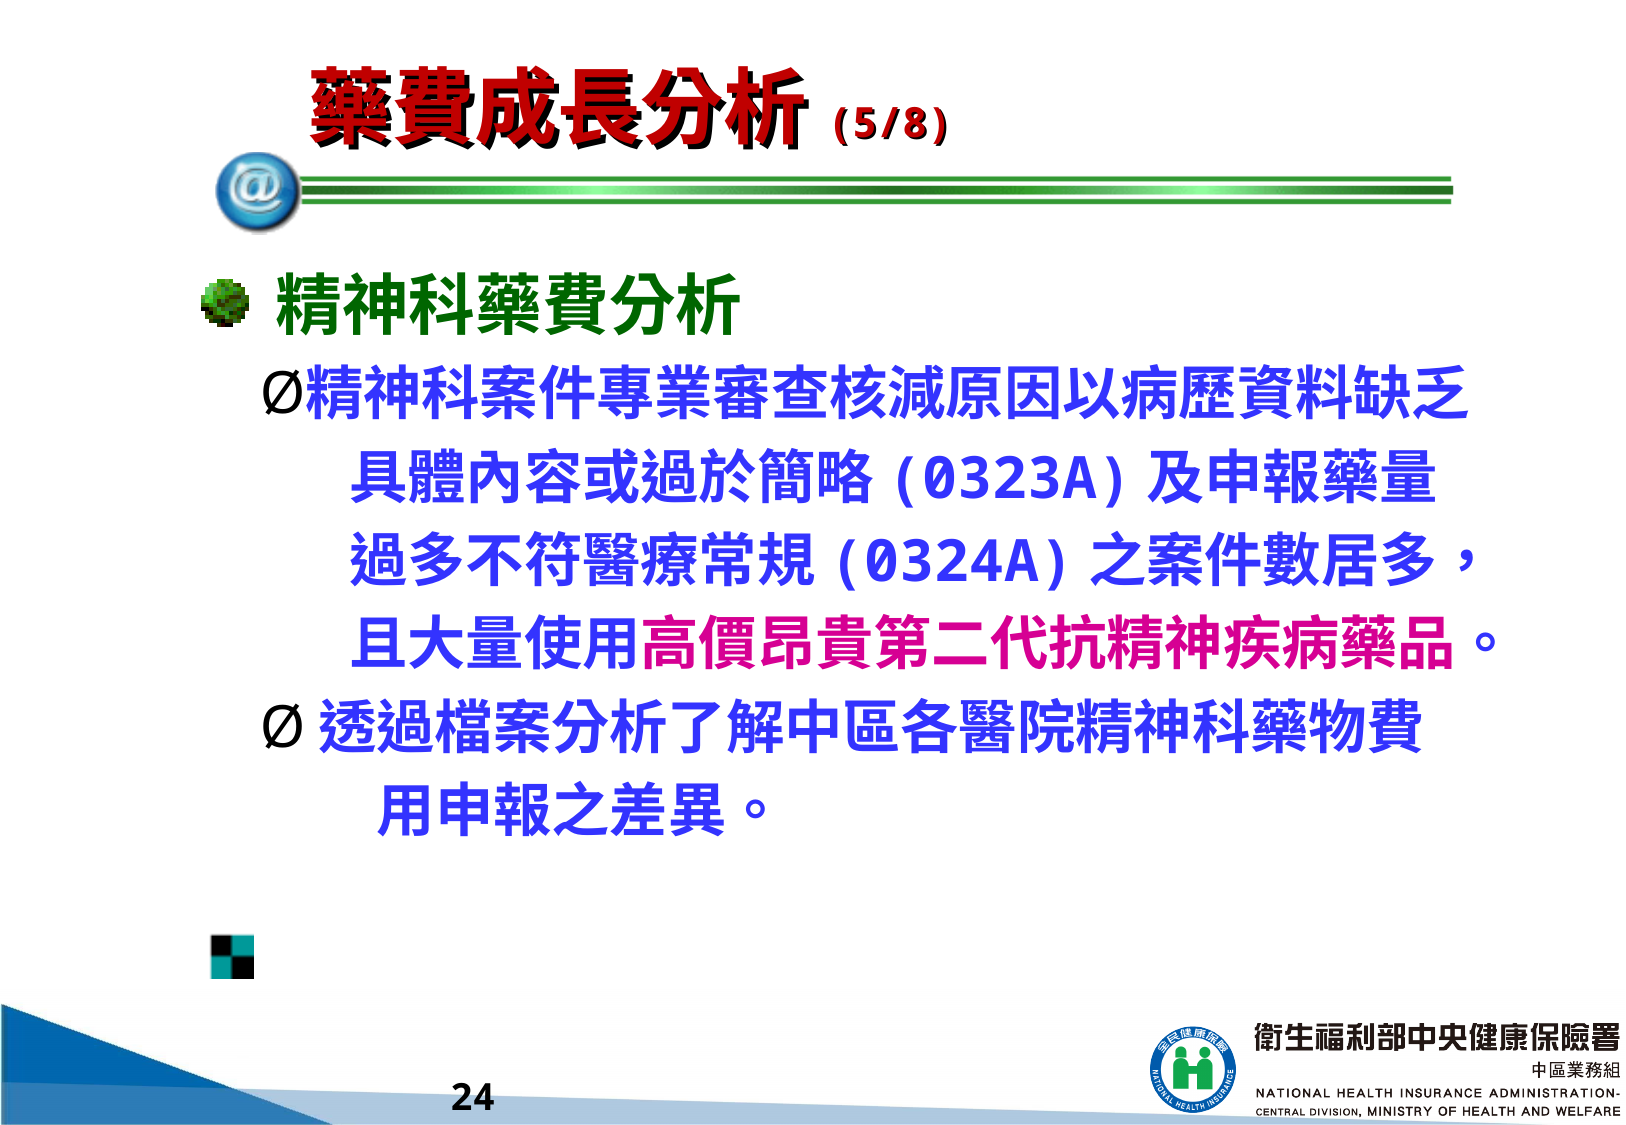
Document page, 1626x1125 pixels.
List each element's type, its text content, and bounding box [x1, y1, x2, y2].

text_box [435, 1065, 815, 1125]
title 藥費成長分析(5/8) [292, 10, 1562, 198]
text_box [268, 79, 1625, 268]
list 精神科藥費分析 精神科案件專業審查核減原因以病歷資料缺乏具體內容或過於簡略(0323A)及申報藥量過多不符醫療常規(0324A)之案件數居多，且大量使用高價昂貴第二代抗精神疾病藥品。 透過檔案分析了解中區各醫院精神科藥物費用申報之差異。 [186, 255, 1498, 929]
